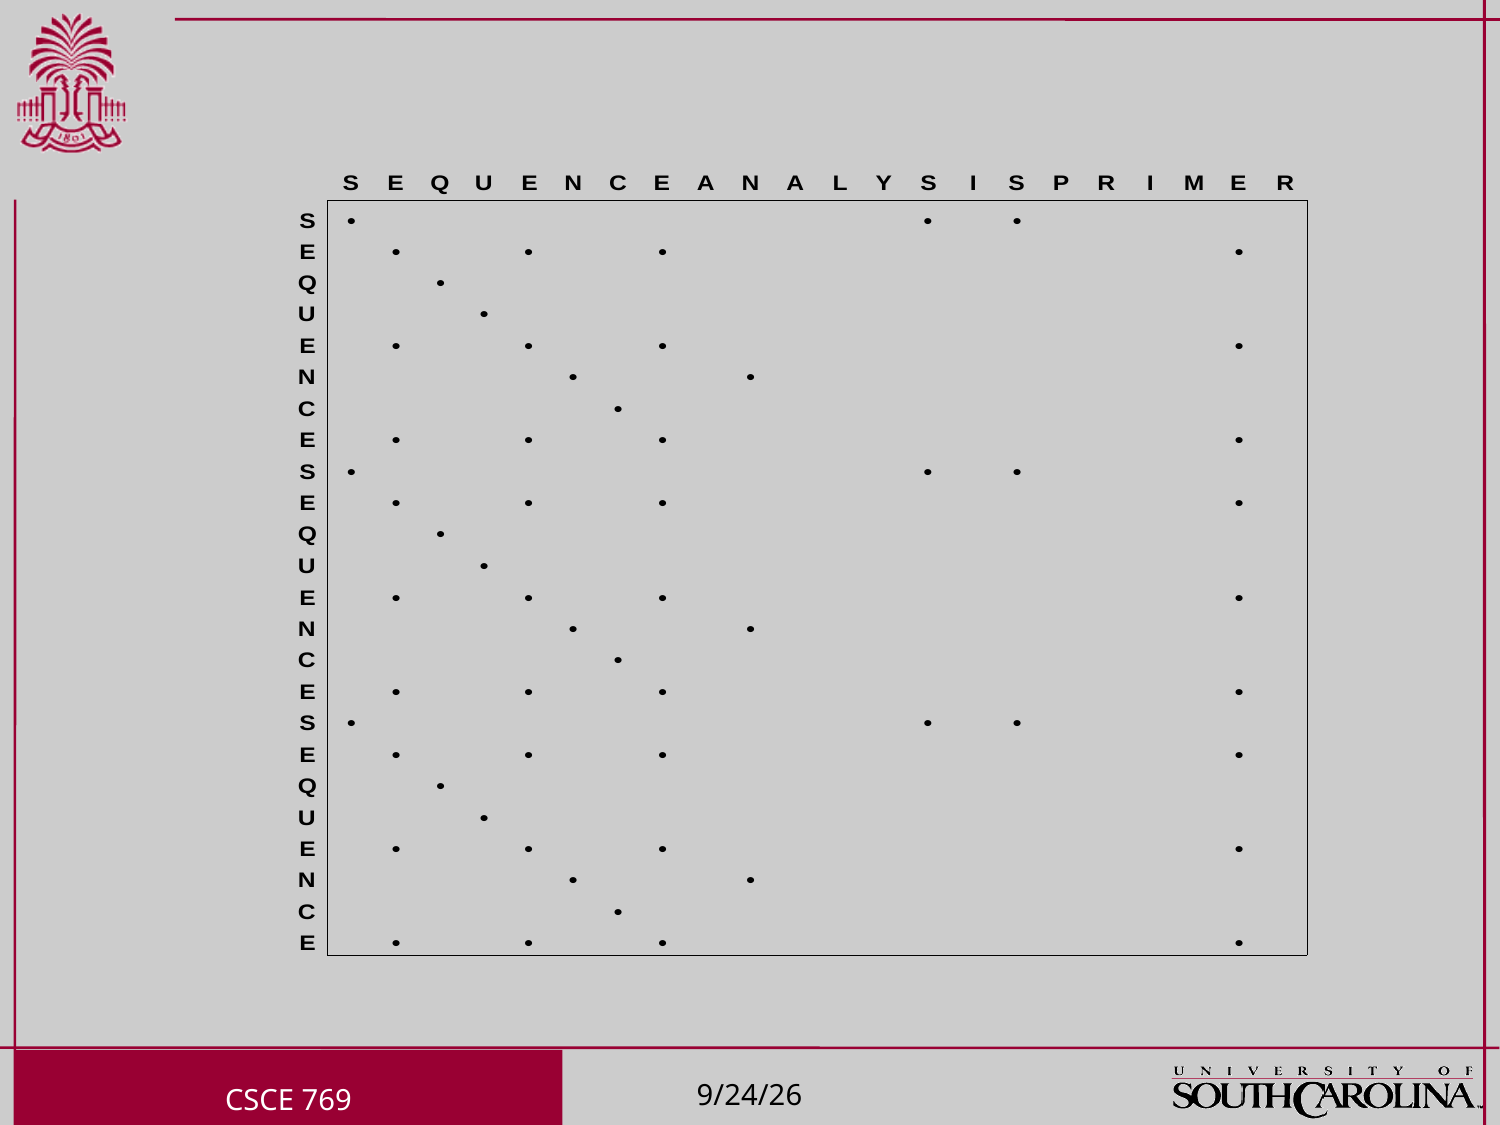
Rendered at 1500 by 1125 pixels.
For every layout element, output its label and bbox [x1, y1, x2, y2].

picture [1162, 1050, 1483, 1125]
chart [254, 141, 1384, 1009]
picture [12, 12, 131, 155]
